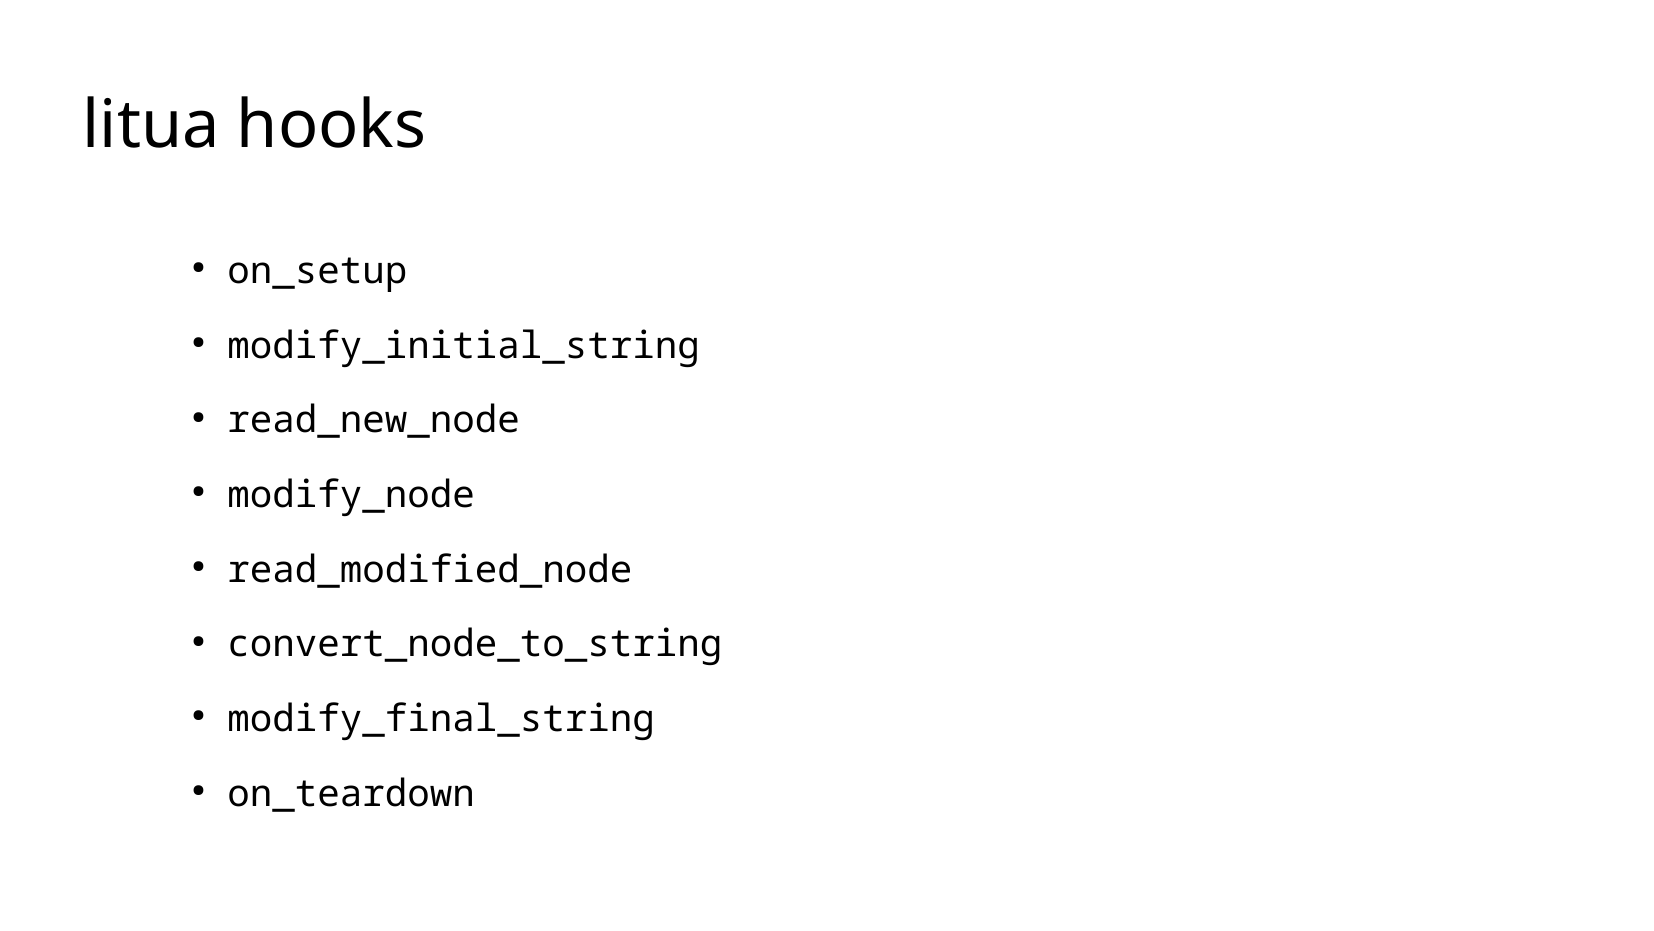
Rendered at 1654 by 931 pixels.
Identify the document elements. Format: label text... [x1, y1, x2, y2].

text_box litua hooks [82, 37, 1571, 207]
text_box on_setup modify_initial_string read_new_node modify_node read_modified_node convert_node_to_string modify_final_string on_teardown [177, 236, 1211, 719]
